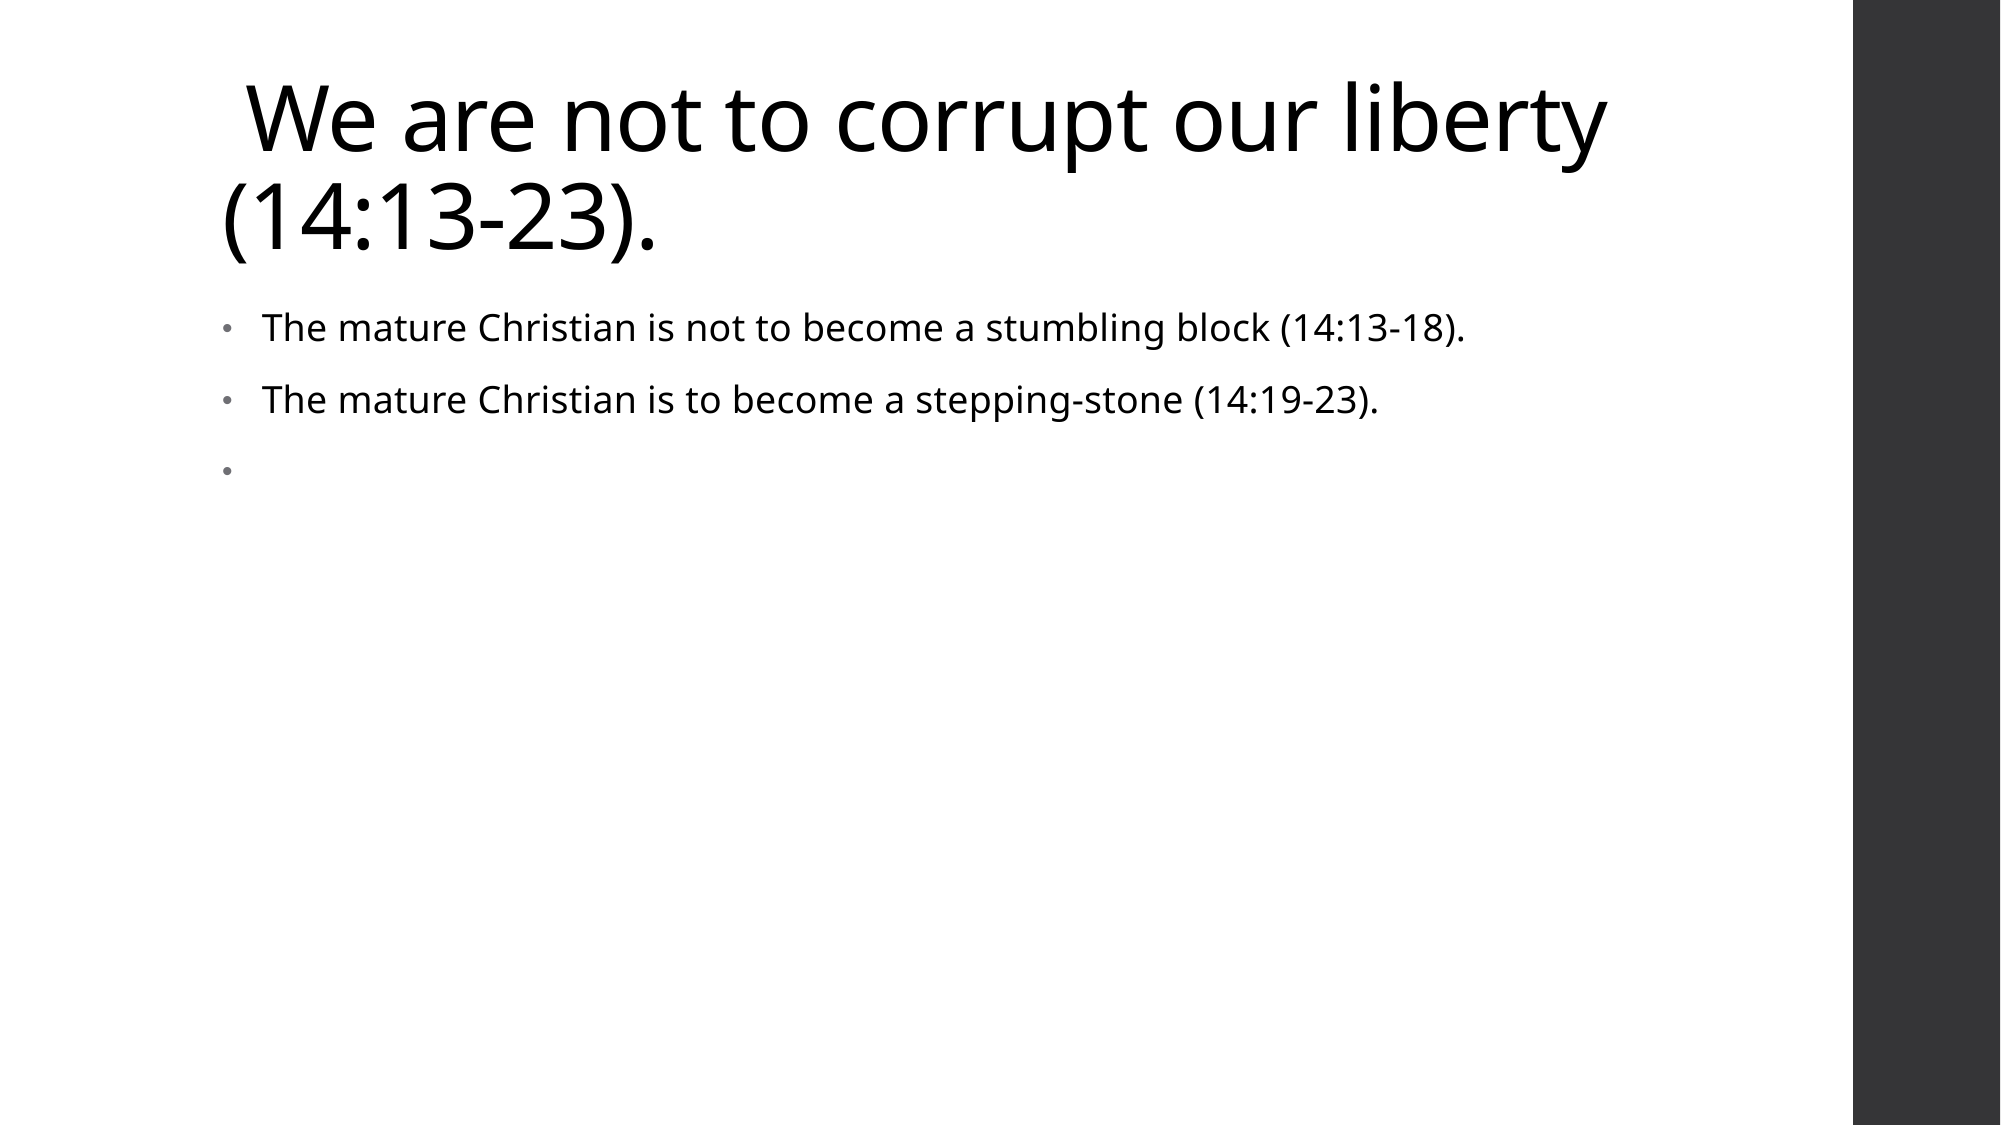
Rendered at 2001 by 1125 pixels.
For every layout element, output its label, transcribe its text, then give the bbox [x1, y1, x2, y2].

list The mature Christian is not to become a stumbling block (14:13-18). The mature Christian is to become a stepping-stone (14:19-23). [206, 299, 1617, 1014]
title We are not to corrupt our liberty (14:13-23). [206, 60, 1797, 278]
